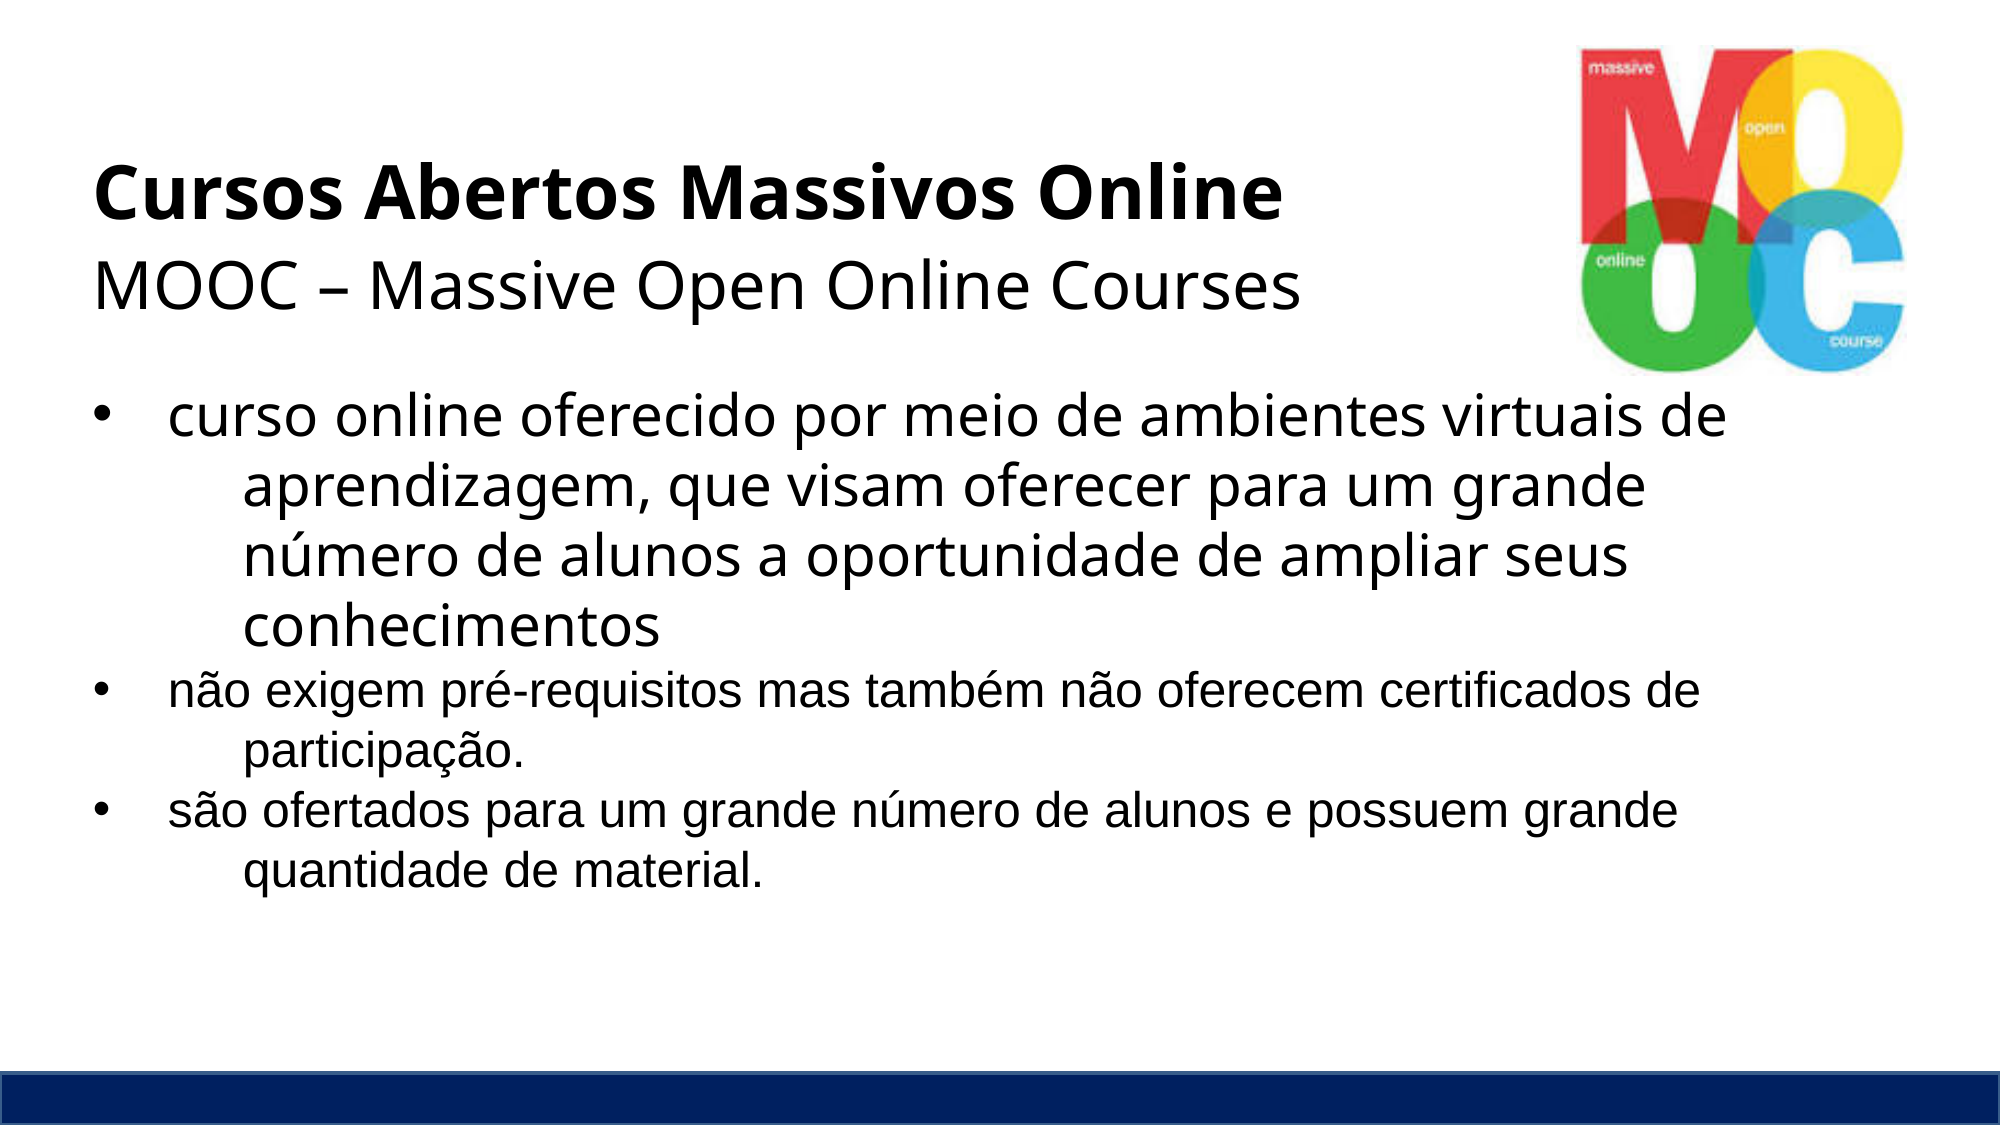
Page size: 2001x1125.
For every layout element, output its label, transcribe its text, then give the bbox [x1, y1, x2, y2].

text_box curso online oferecido por meio de ambientes virtuais de aprendizagem, que visam oferecer para um grande número de alunos a oportunidade de ampliar seus conhecimentos não exigem pré-requisitos mas também não oferecem certificados de participação. são ofertados para um grande número de alunos e possuem grande quantidade de material. [77, 370, 1767, 840]
text_box Cursos Abertos Massivos Online MOOC – Massive Open Online Courses [77, 136, 1405, 334]
picture [1576, 45, 1907, 376]
text_box [0, 1073, 2000, 1125]
